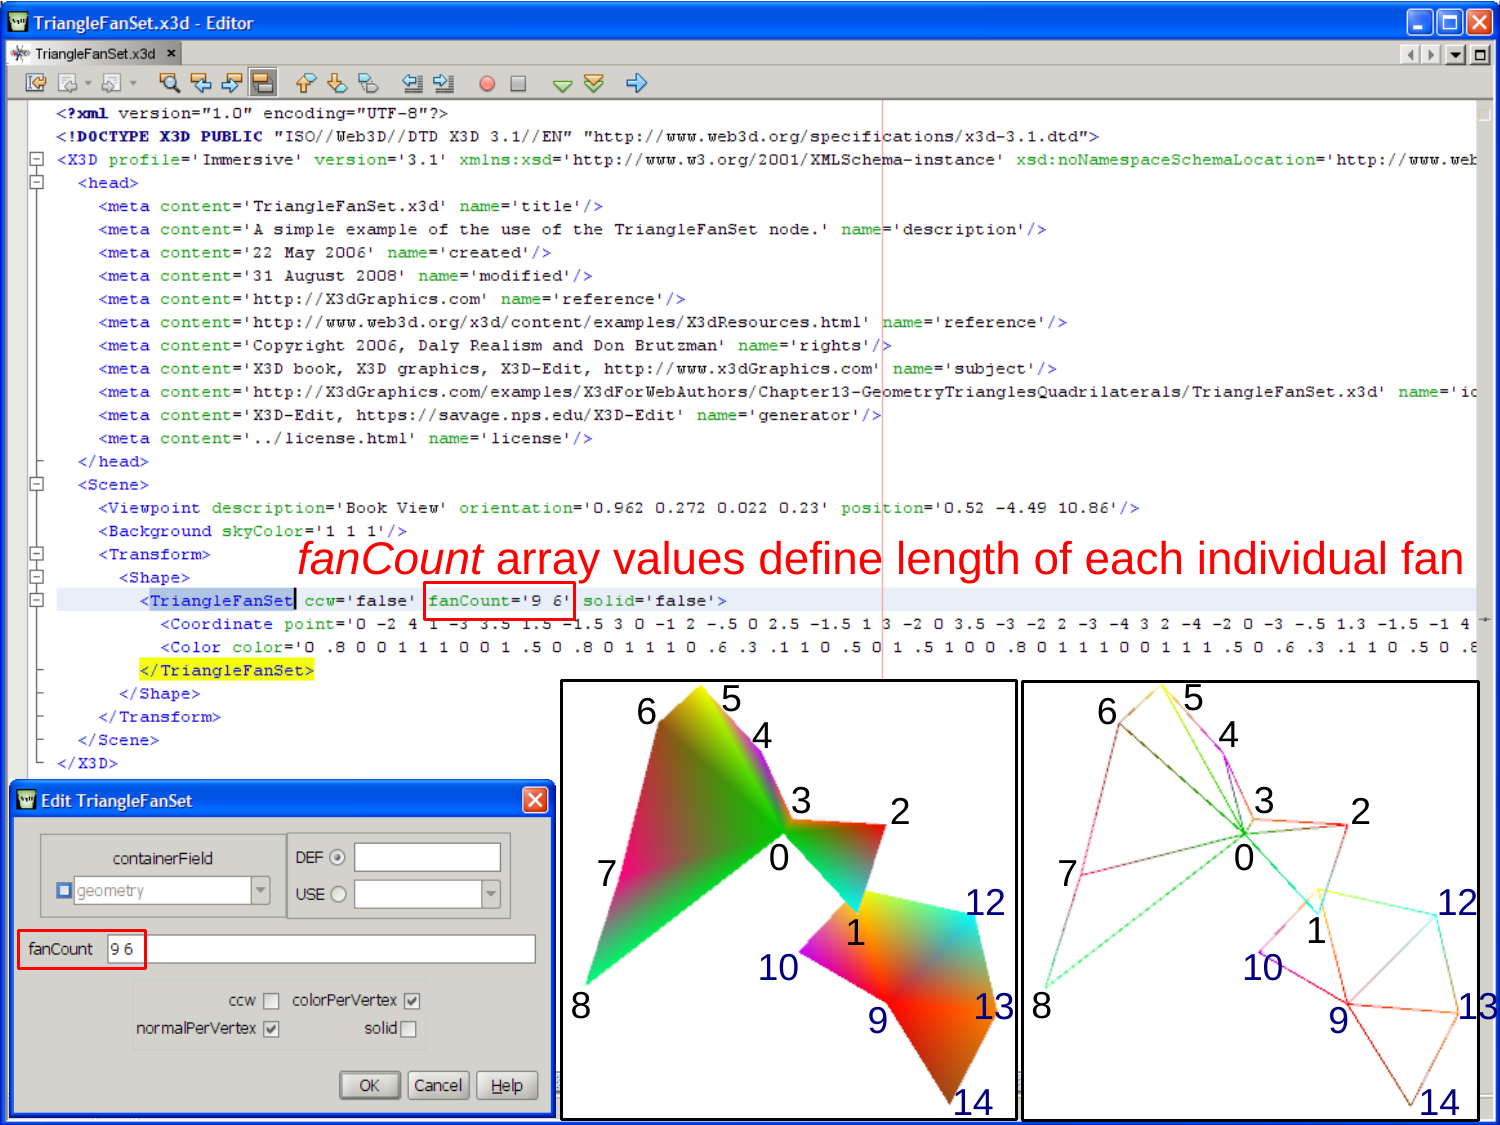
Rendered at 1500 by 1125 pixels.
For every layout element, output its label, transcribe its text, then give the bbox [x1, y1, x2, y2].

text_box 6 [1082, 683, 1133, 741]
text_box 0 [1219, 828, 1270, 886]
text_box 7 [1042, 845, 1093, 903]
text_box 1 [1291, 902, 1342, 960]
text_box 1 [830, 904, 882, 962]
text_box fanCount array values define length of each individual fan [282, 525, 1480, 592]
picture [1023, 682, 1477, 1119]
text_box 14 [937, 1073, 1009, 1125]
text_box 5 [1168, 669, 1219, 727]
text_box 9 [1313, 991, 1364, 1049]
text_box 6 [621, 683, 672, 741]
text_box 10 [1227, 938, 1299, 996]
text_box 14 [1403, 1073, 1476, 1125]
picture [0, 1, 1500, 1125]
text_box 13 [958, 978, 1030, 1036]
text_box 5 [706, 669, 757, 727]
picture [1009, 1036, 1403, 1125]
text_box 12 [949, 874, 1021, 931]
text_box 12 [1422, 874, 1494, 931]
text_box 9 [852, 991, 904, 1049]
text_box 0 [754, 828, 805, 886]
text_box 3 [776, 772, 827, 830]
text_box fanCount array values define length of each individual fan [426, 584, 573, 592]
picture [562, 681, 1016, 1119]
picture [1476, 1035, 1500, 1125]
text_box 3 [1239, 772, 1290, 830]
text_box 8 [555, 977, 607, 1034]
text_box 7 [581, 845, 633, 903]
text_box 4 [1203, 706, 1254, 764]
text_box 2 [1335, 783, 1387, 841]
text_box 10 [743, 938, 815, 996]
text_box 13 [1442, 978, 1500, 1035]
text_box 8 [1016, 977, 1067, 1034]
text_box 4 [737, 706, 788, 764]
text_box 2 [875, 783, 926, 841]
